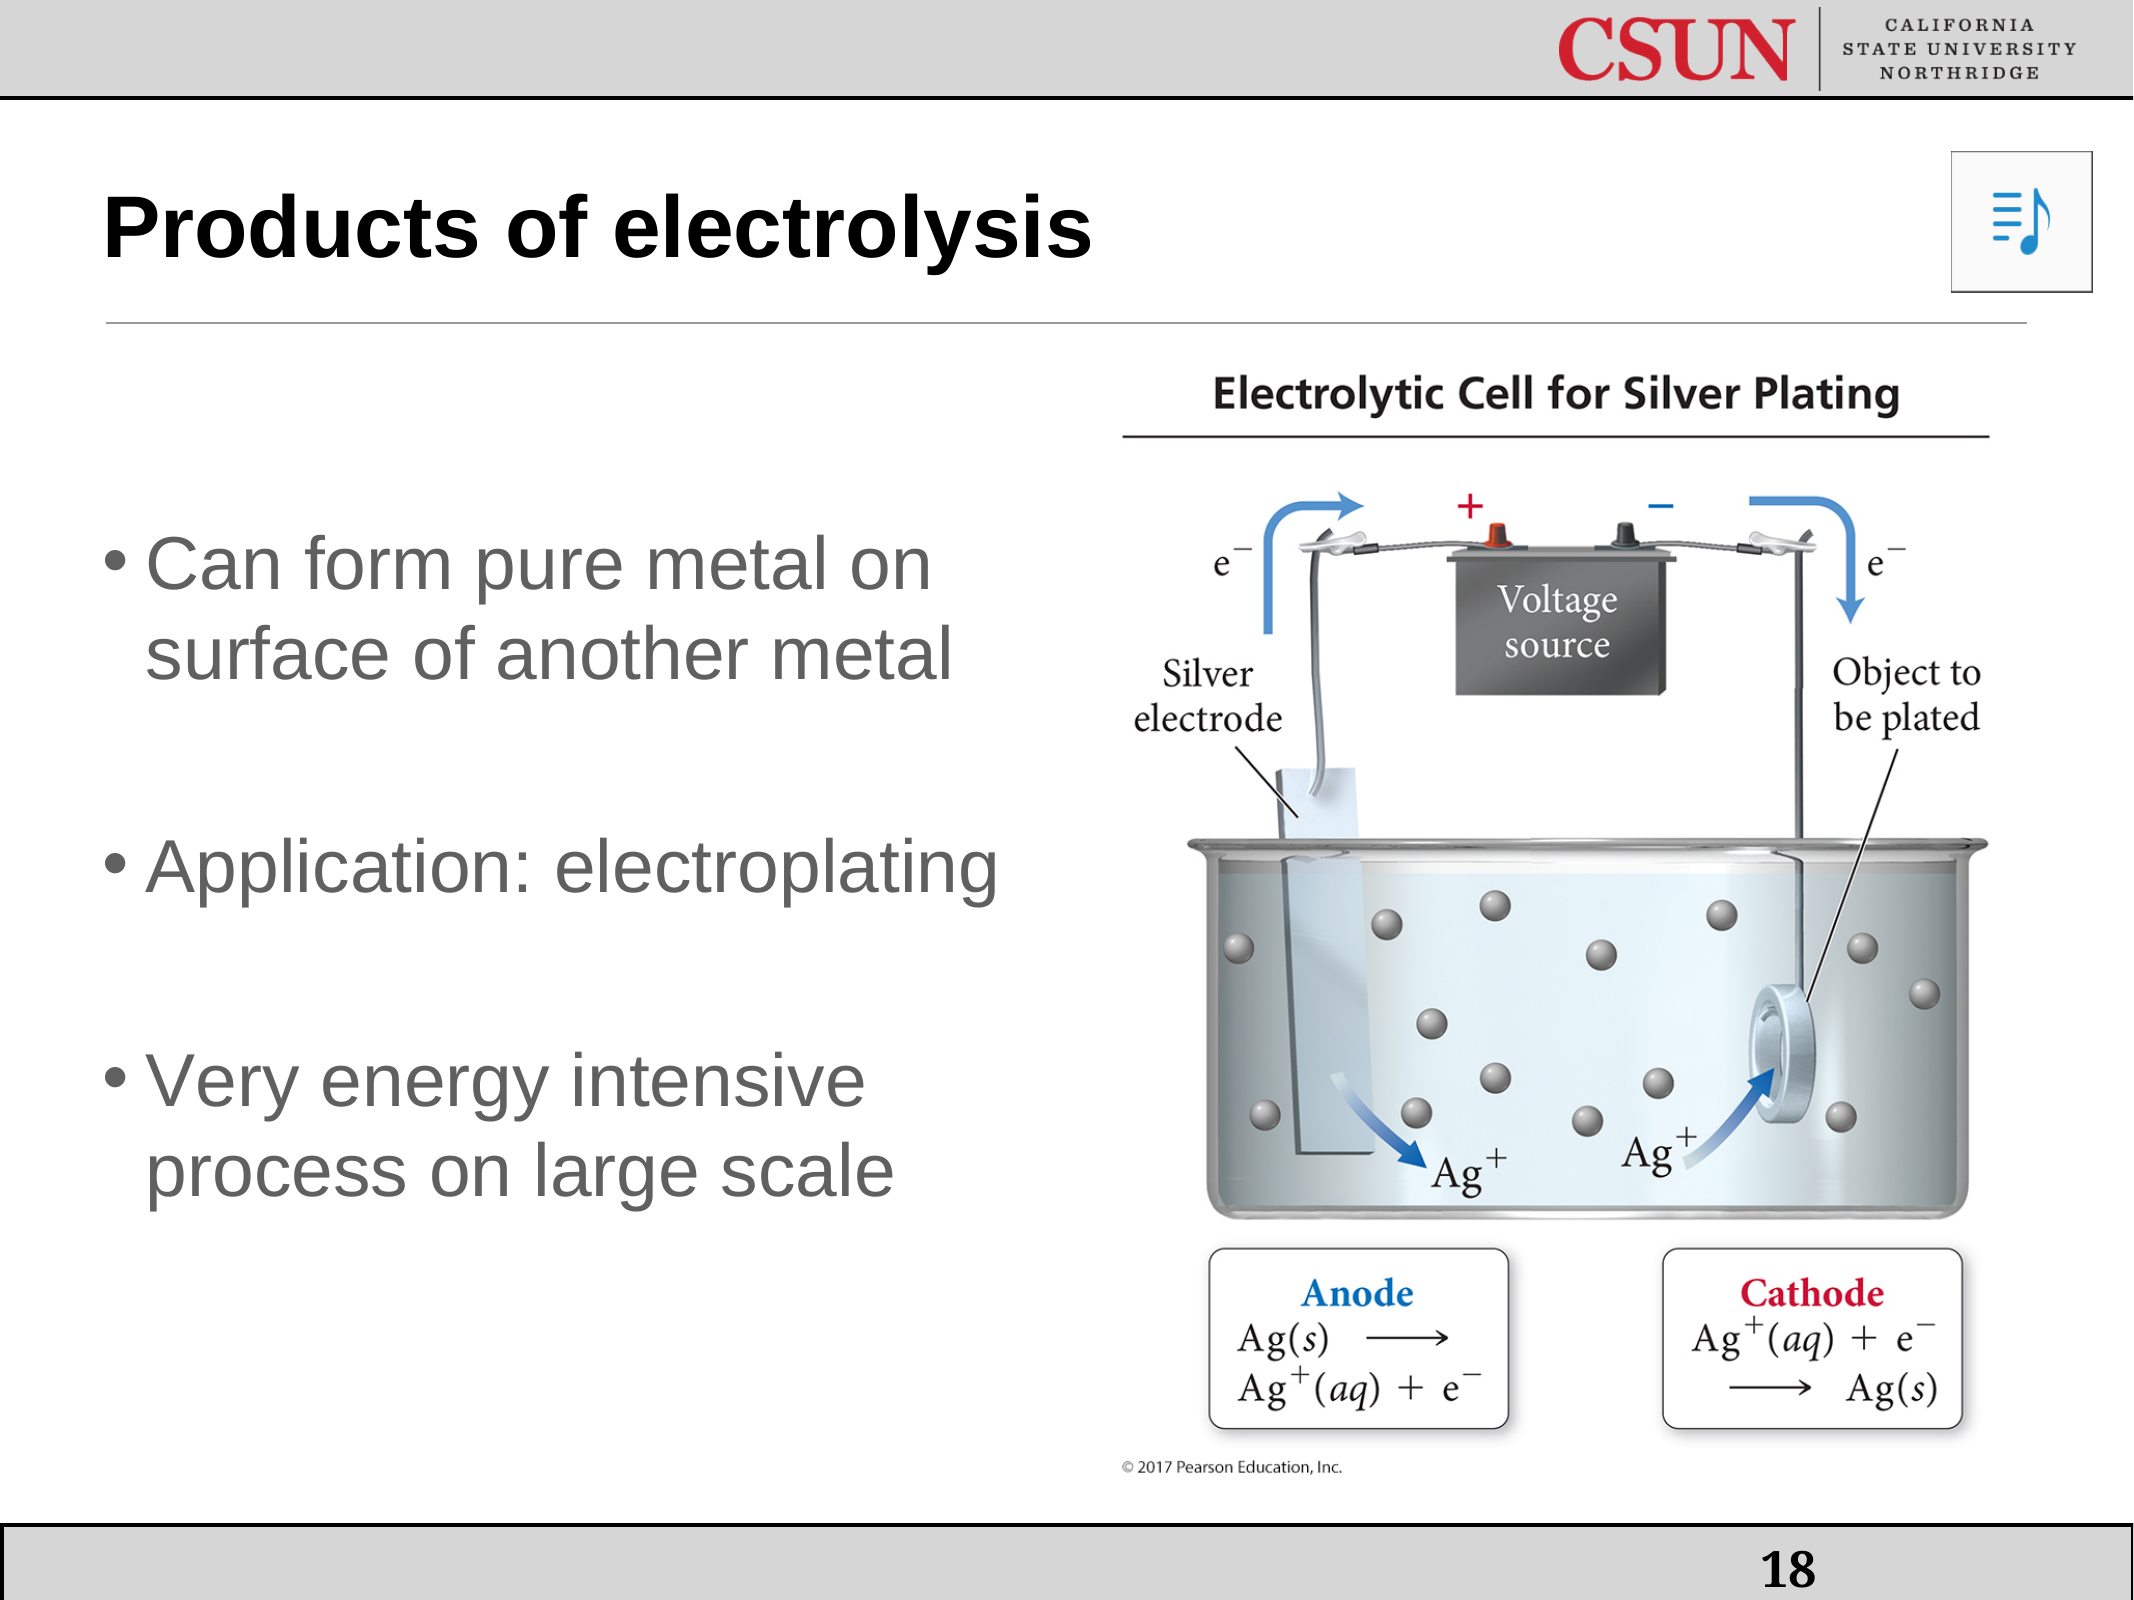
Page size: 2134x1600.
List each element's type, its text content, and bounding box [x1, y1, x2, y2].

list Can form pure metal on surface of another metal Application: electroplating Very energy intensive process on large scale [93, 506, 1057, 1463]
title Products of electrolysis [93, 104, 2040, 284]
picture [1559, 7, 2076, 91]
picture [1111, 363, 2001, 1483]
text_box [1950, 150, 2094, 294]
